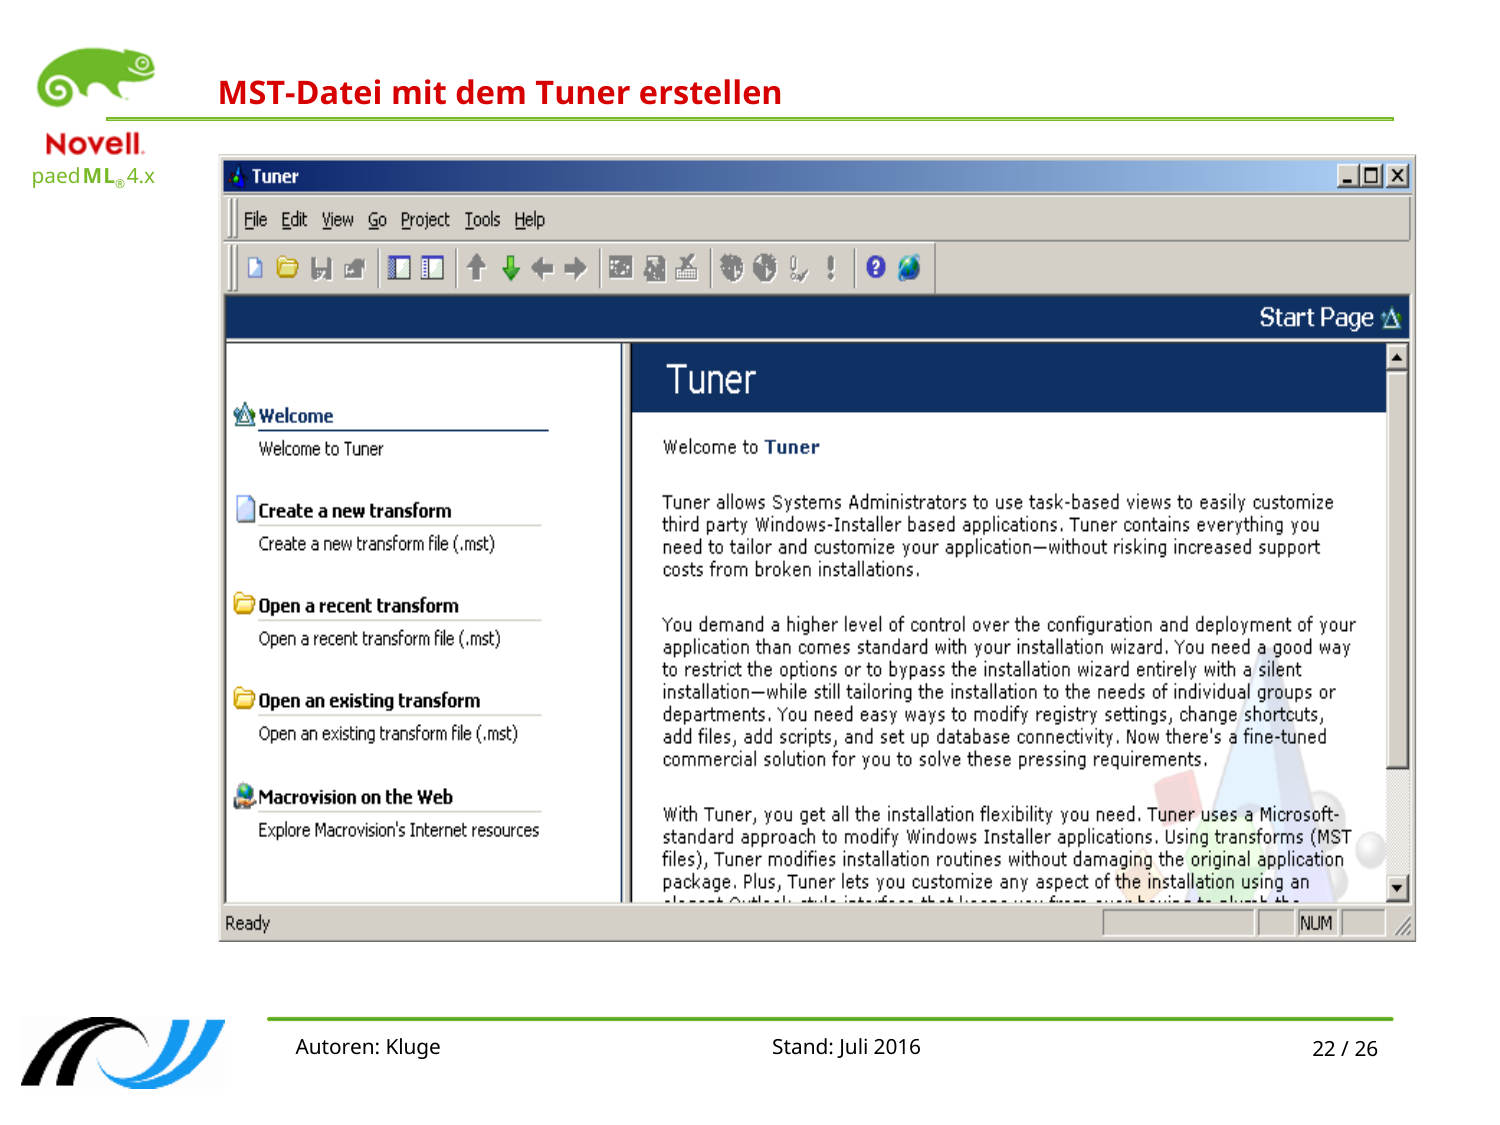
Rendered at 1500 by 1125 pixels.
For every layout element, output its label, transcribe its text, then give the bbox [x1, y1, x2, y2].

picture [218, 154, 1417, 942]
title MST-Datei mit dem Tuner erstellen [202, 41, 1359, 142]
picture [21, 1017, 225, 1089]
picture [24, 32, 167, 175]
